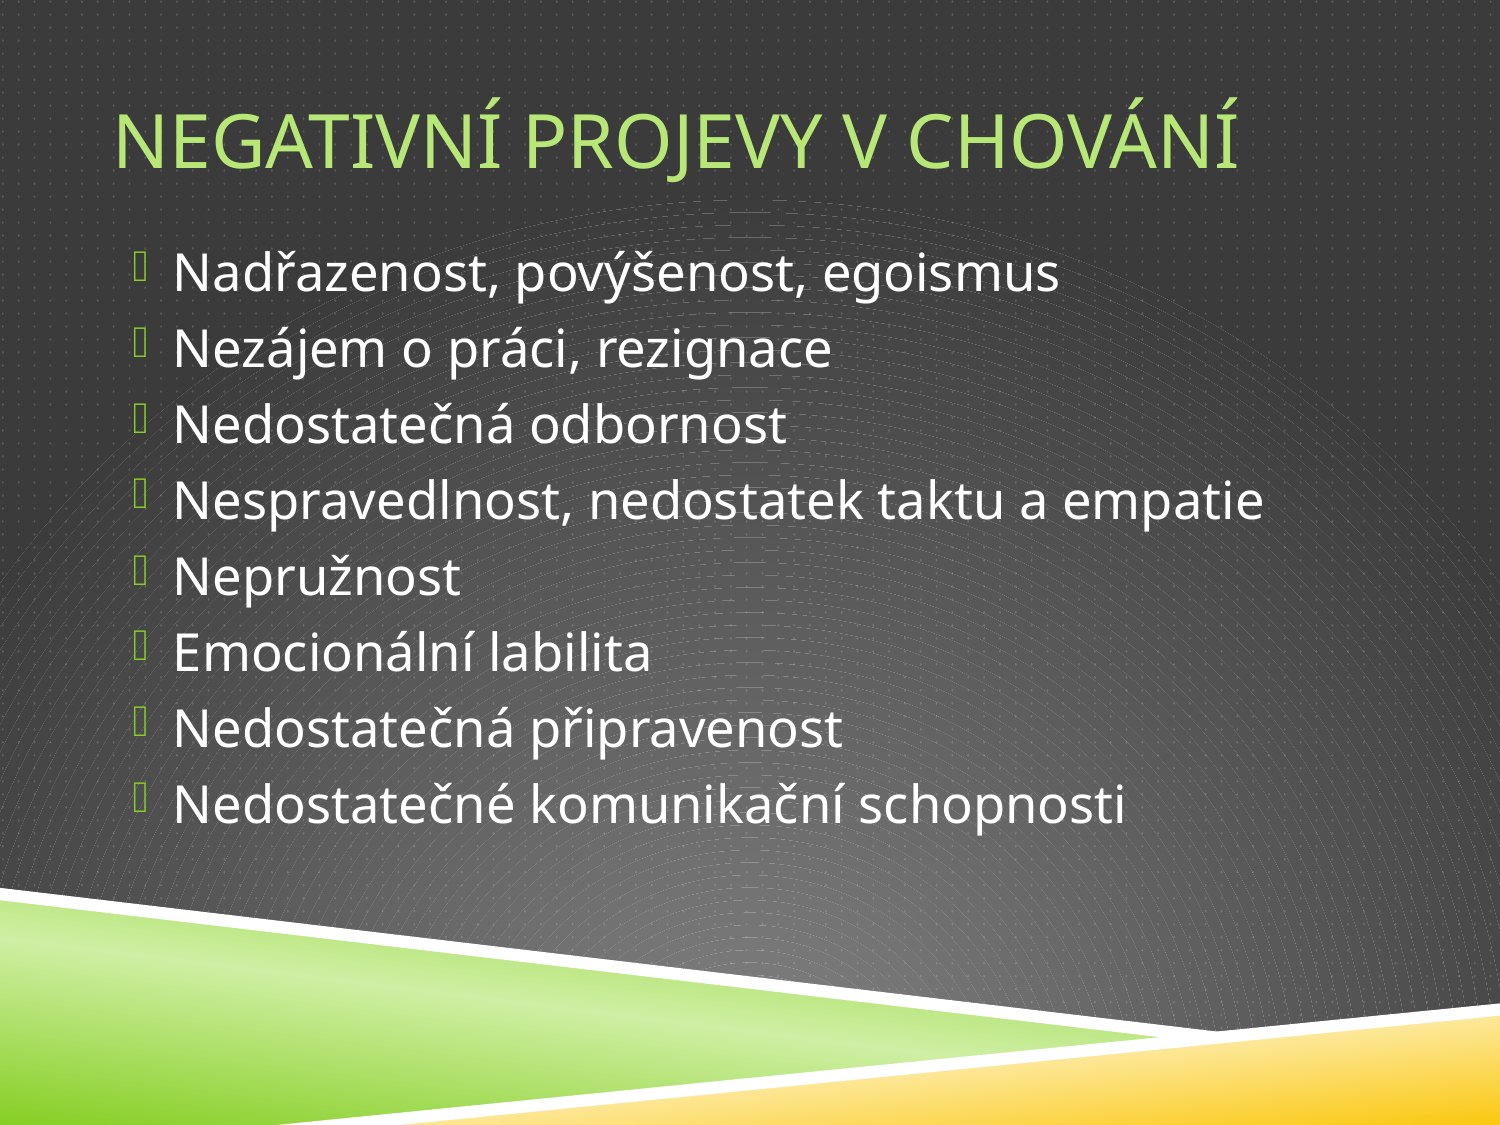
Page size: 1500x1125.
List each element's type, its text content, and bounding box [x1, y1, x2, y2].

list Nadřazenost, povýšenost, egoismus Nezájem o práci, rezignace Nedostatečná odbornost Nespravedlnost, nedostatek taktu a empatie Nepružnost Emocionální labilita Nedostatečná připravenost Nedostatečné komunikační schopnosti [112, 231, 1388, 845]
title NEGATIVNÍ PROJEVY V CHOVÁNÍ [112, 45, 1388, 231]
